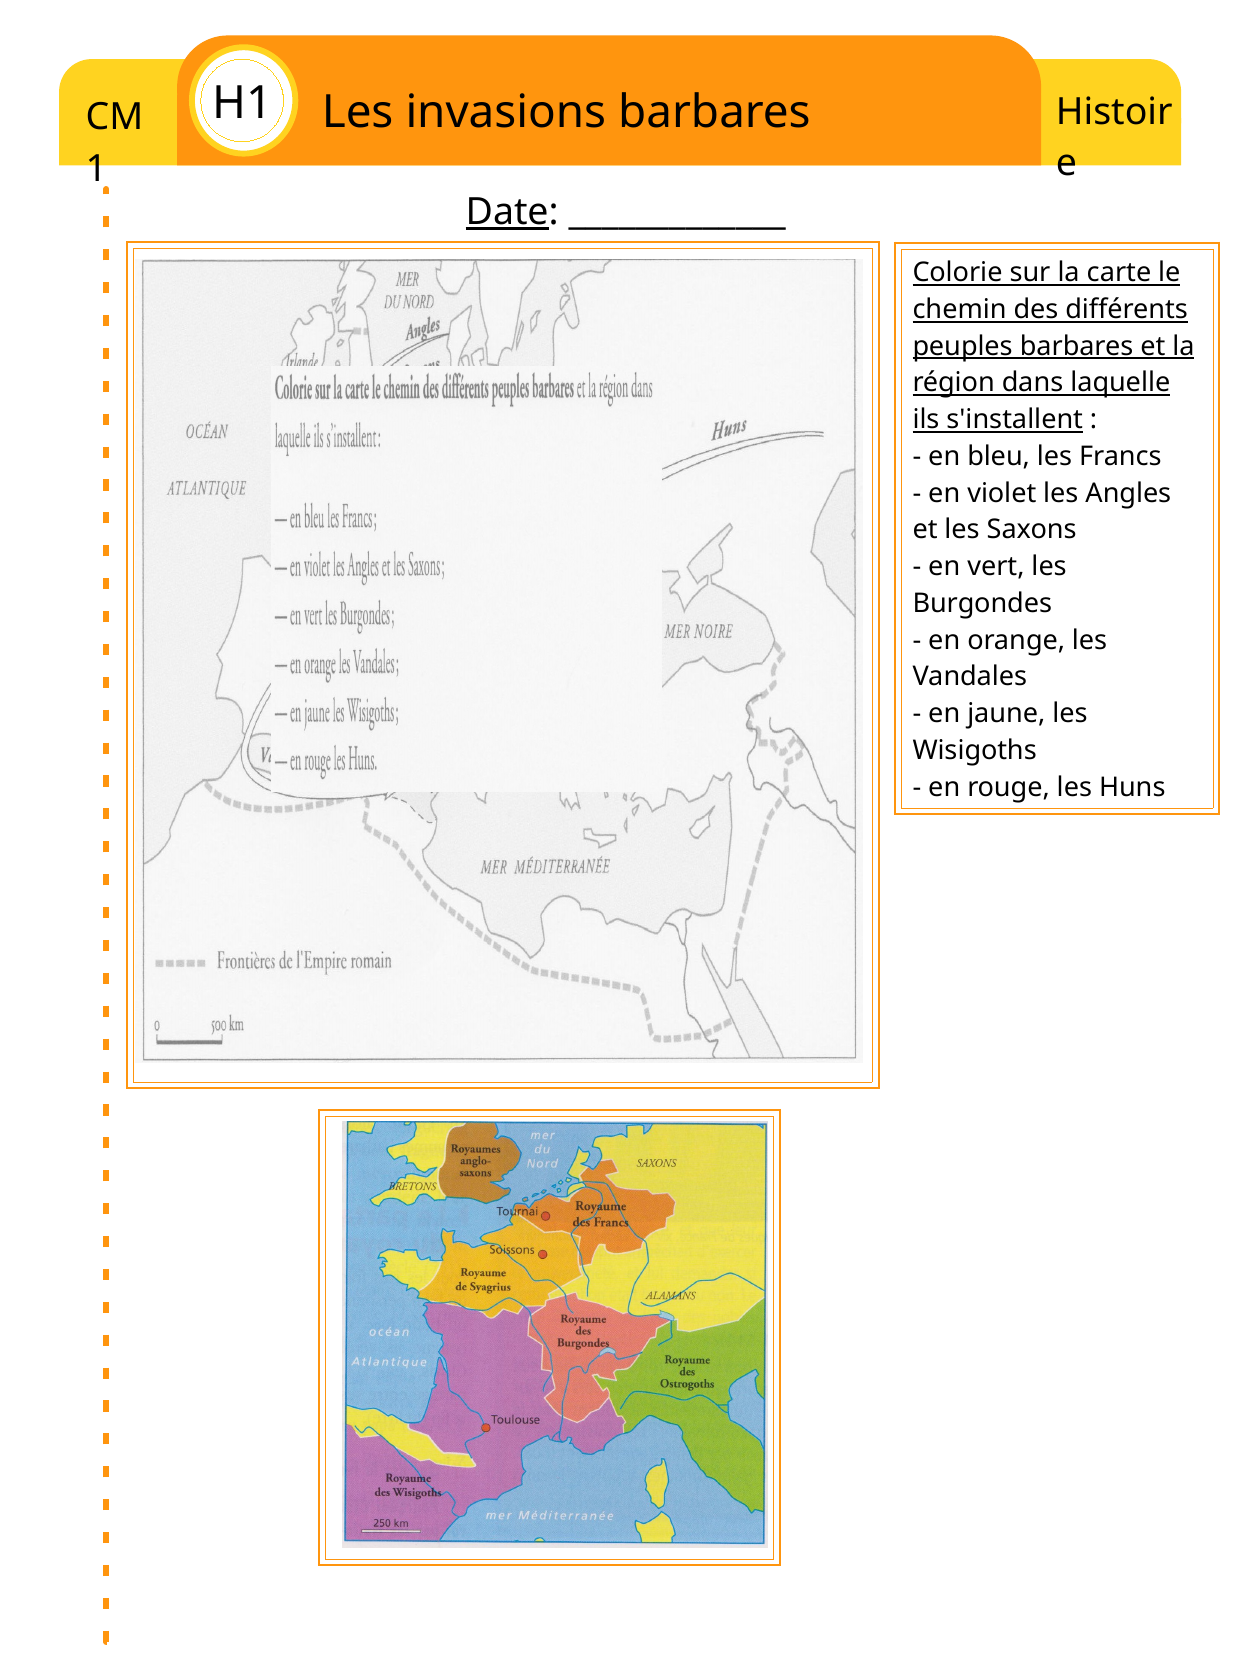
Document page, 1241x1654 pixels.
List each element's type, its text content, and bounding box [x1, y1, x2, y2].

text_box [59, 35, 1178, 166]
table_header [322, 1113, 777, 1562]
picture [135, 259, 863, 1063]
text_box Histoire [1111, 76, 1192, 145]
table_header [130, 245, 876, 1085]
table_header Colorie sur la carte le chemin des différents peuples barbares et la région dans laquelle ils s'installent : - en bleu, les Francs - en violet les Angles et les Saxons - en vert, les Burgondes - en orange, les Vandales - en jaune, les Wisigoths - en rouge, les Huns [898, 245, 1217, 812]
text_box Date: _____________ [259, 176, 993, 241]
text_box Les invasions barbares [307, 70, 1111, 177]
text_box CM1 [70, 82, 175, 151]
text_box H1 [200, 59, 284, 142]
picture [342, 1121, 768, 1548]
text_box [1111, 145, 1182, 166]
